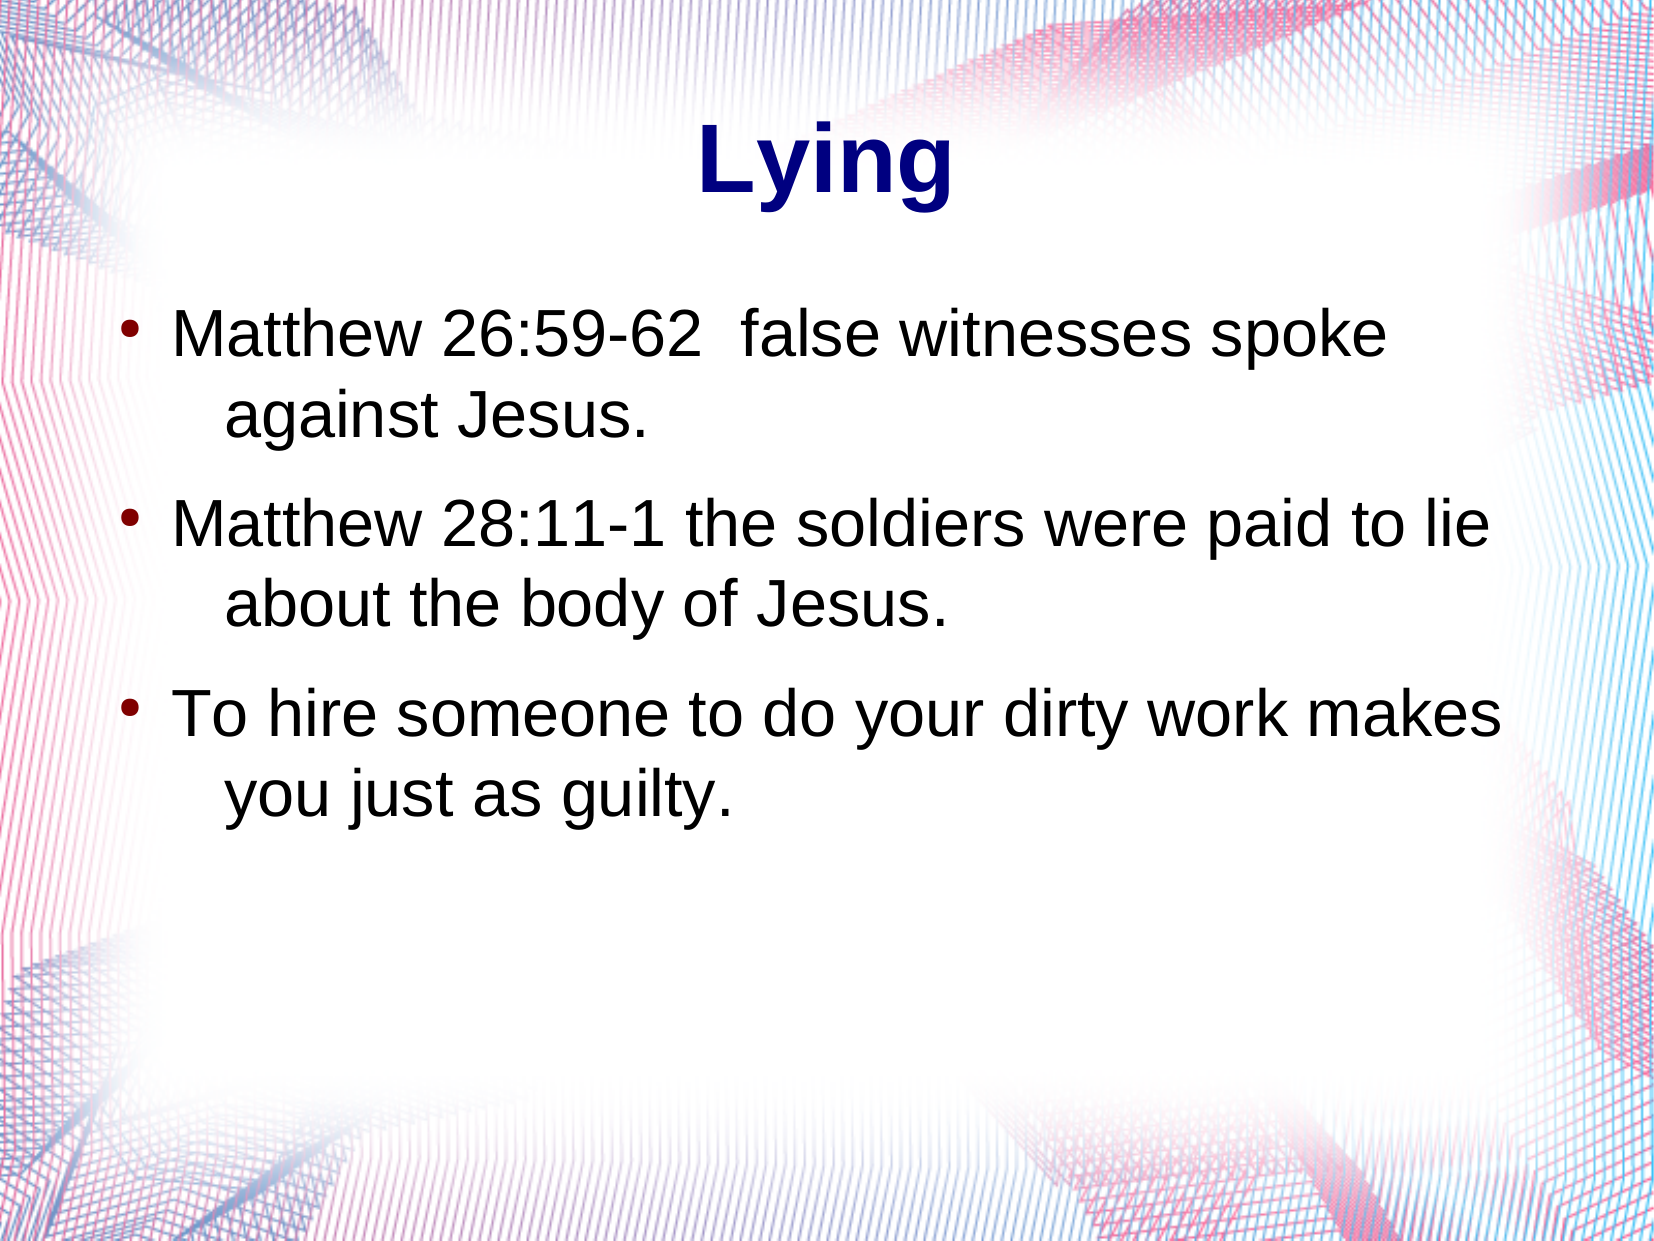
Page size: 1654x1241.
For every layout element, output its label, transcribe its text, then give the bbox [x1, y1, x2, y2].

list Matthew 26:59-62 false witnesses spoke against Jesus. Matthew 28:11-1 the soldiers were paid to lie about the body of Jesus. To hire someone to do your dirty work makes you just as guilty. [82, 290, 1571, 1109]
title Lying [82, 49, 1571, 257]
